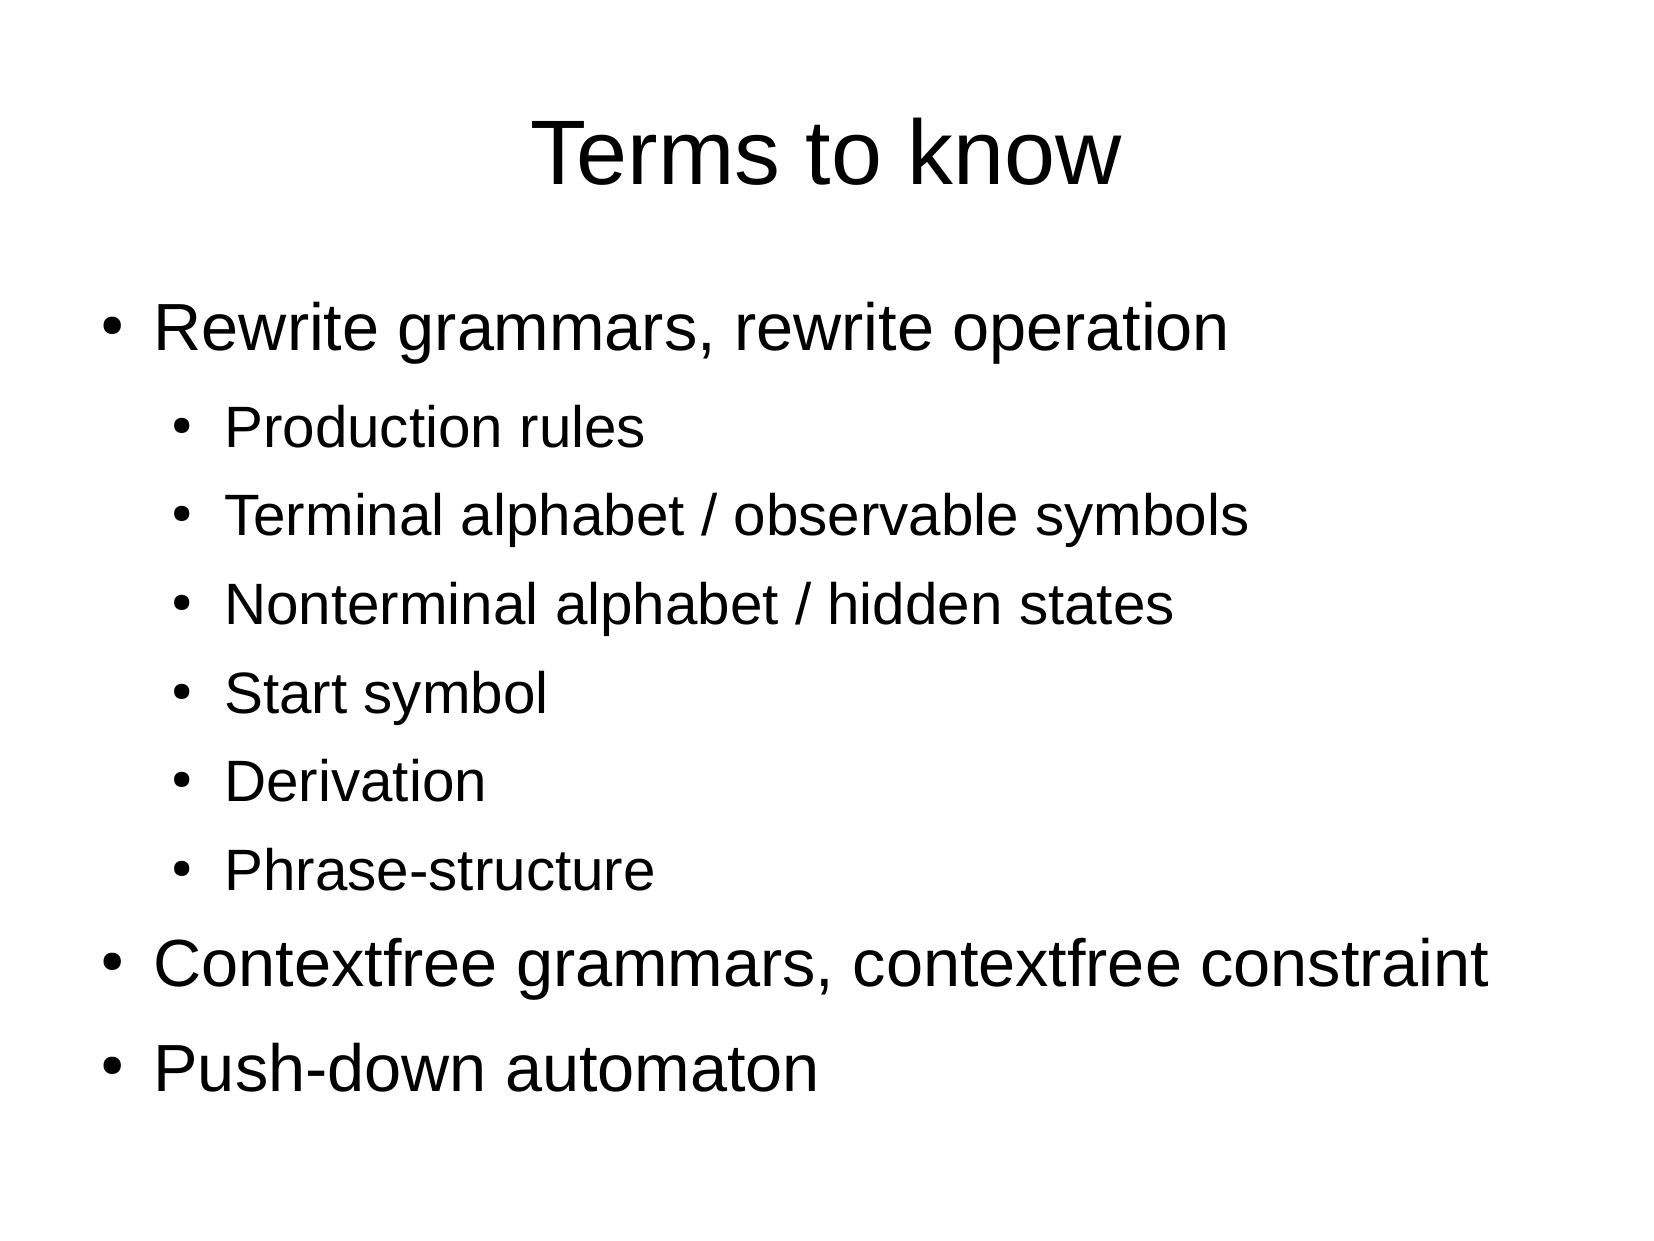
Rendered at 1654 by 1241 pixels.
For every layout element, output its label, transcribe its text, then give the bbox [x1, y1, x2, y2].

title Terms to know [82, 56, 1571, 250]
list Rewrite grammars, rewrite operation Production rules Terminal alphabet / observable symbols Nonterminal alphabet / hidden states Start symbol Derivation Phrase-structure Contextfree grammars, contextfree constraint Push-down automaton [82, 290, 1571, 1106]
